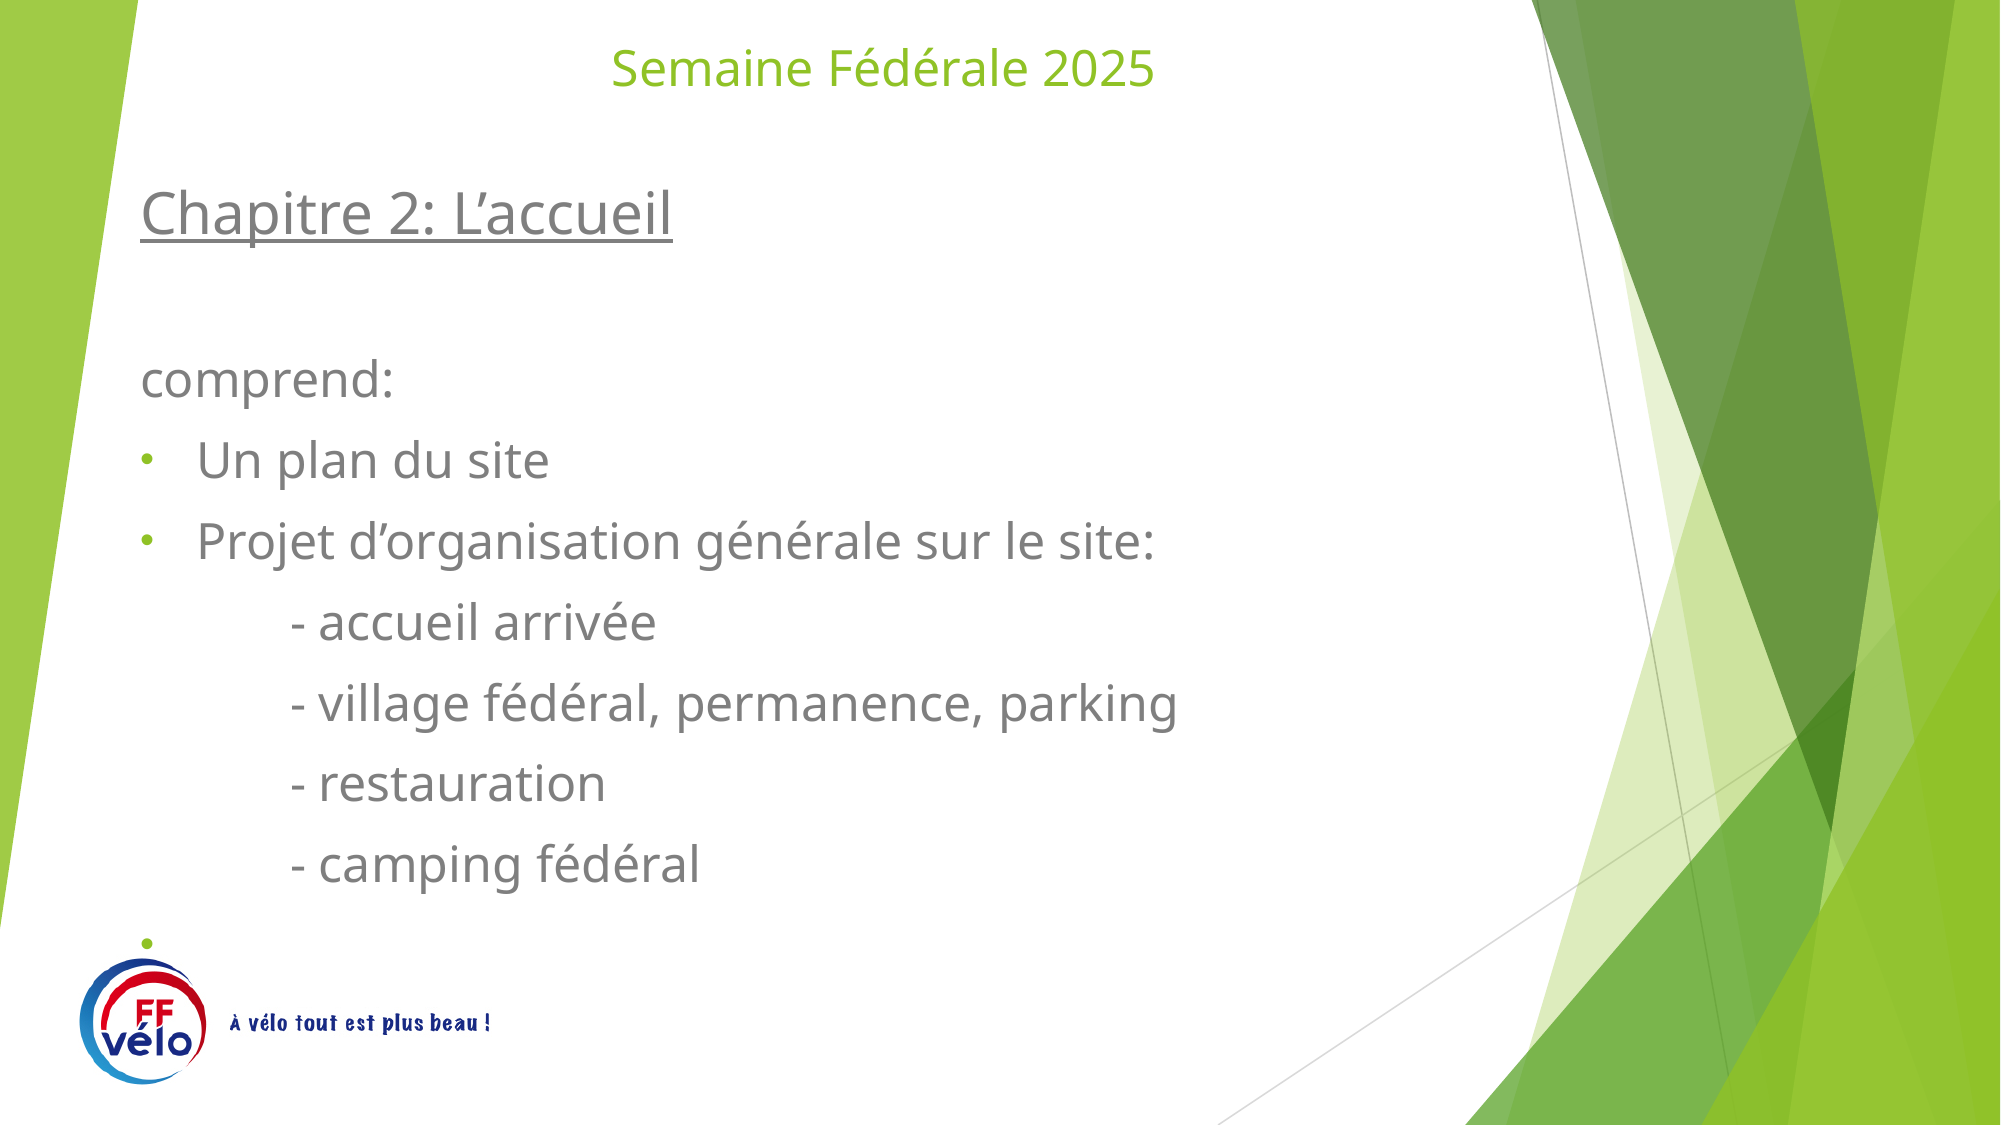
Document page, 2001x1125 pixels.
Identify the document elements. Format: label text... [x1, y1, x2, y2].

subtitle Chapitre 2: L’accueil comprend: Un plan du site Projet d’organisation générale sur le site: - accueil arrivée - village fédéral, permanence, parking - restauration - camping fédéral [125, 168, 1522, 891]
picture [78, 954, 504, 1088]
title Semaine Fédérale 2025 [247, 15, 1522, 105]
